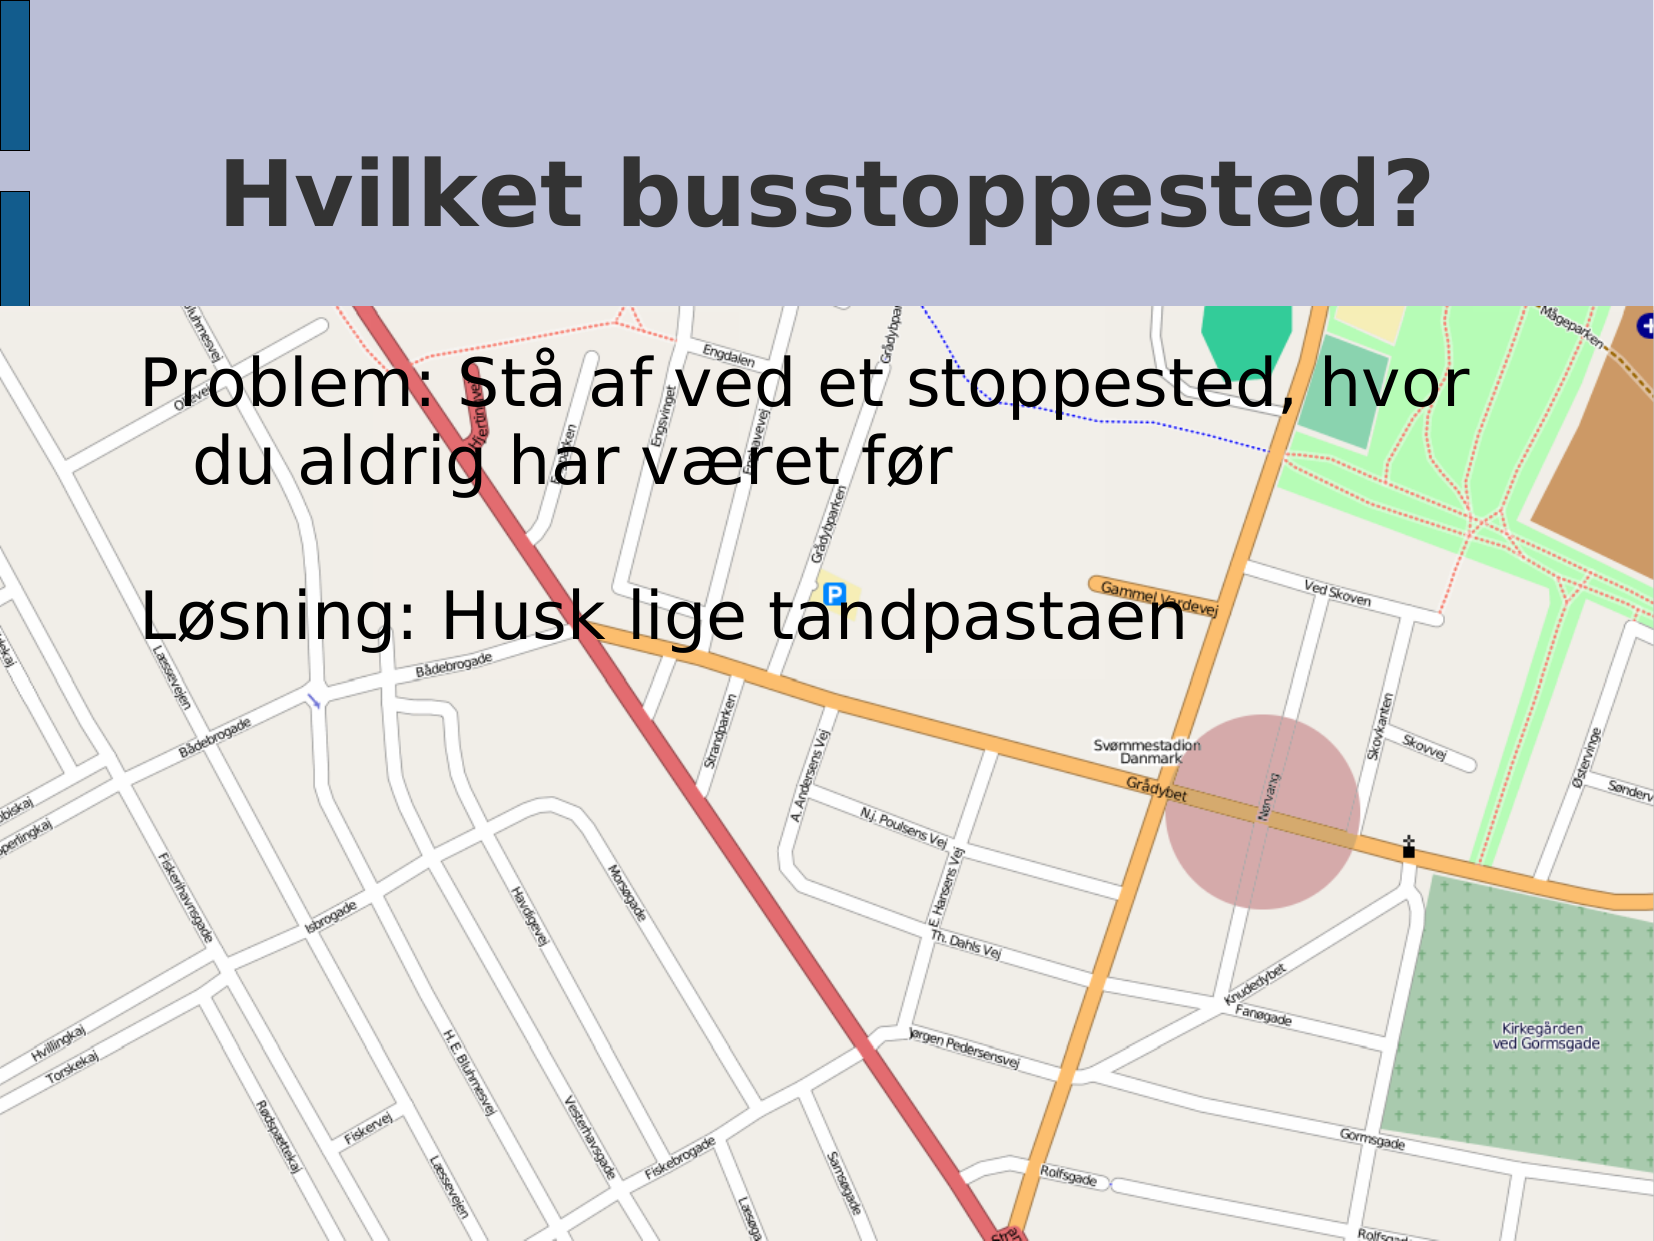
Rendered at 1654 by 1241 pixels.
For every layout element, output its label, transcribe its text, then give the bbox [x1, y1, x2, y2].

picture [0, 306, 1654, 1241]
list Problem: Stå af ved et stoppested, hvor du aldrig har været før Løsning: Husk lige tandpastaen [121, 344, 1534, 1127]
title Hvilket busstoppested? [121, 91, 1534, 299]
